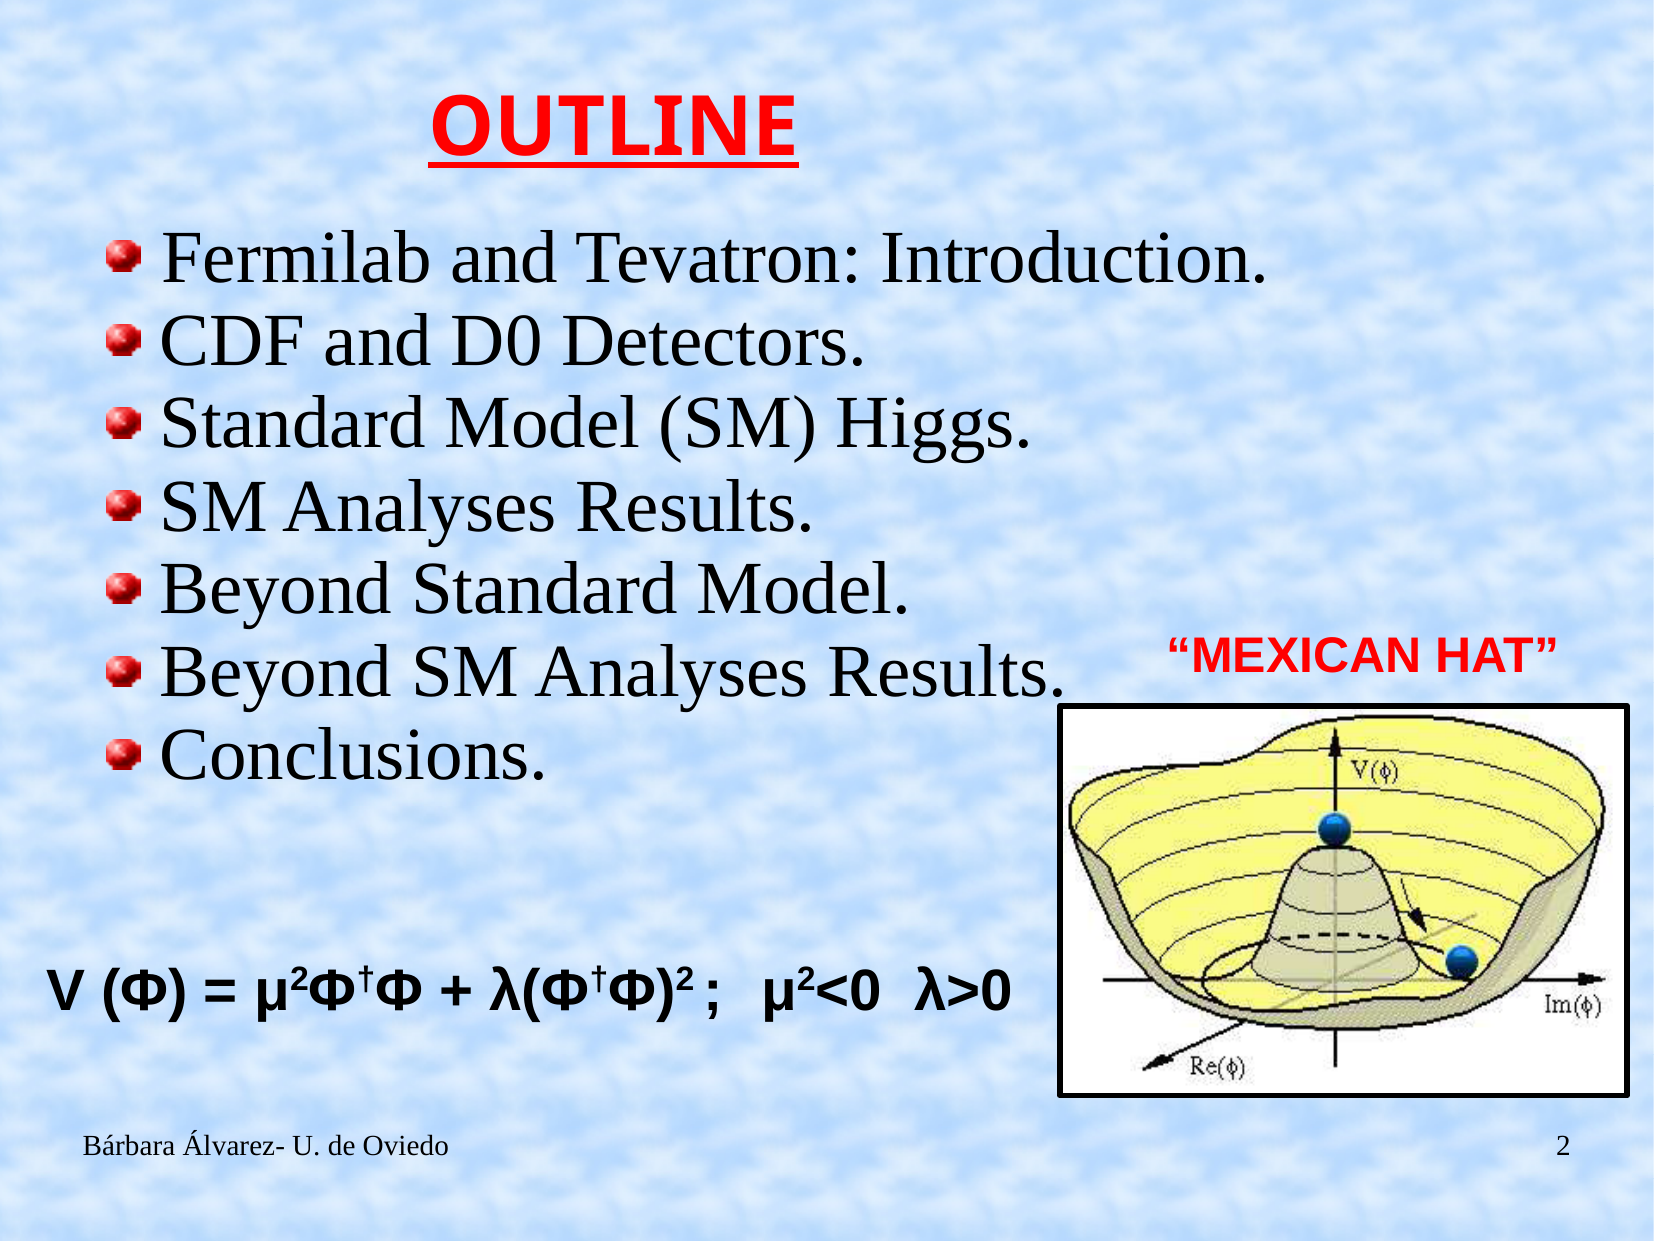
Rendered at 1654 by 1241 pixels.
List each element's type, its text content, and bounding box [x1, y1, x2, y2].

text_box Fermilab and Tevatron: Introduction. CDF and D0 Detectors. Standard Model (SM) Higgs. SM Analyses Results. Beyond Standard Model. Beyond SM Analyses Results. Conclusions. [92, 206, 1286, 804]
text_box OUTLINE [413, 59, 840, 190]
picture [0, 0, 1654, 1241]
text_box “MEXICAN HAT” [1151, 620, 1575, 692]
text_box V (Φ) = μ2Φ†Φ + λ(Φ†Φ)2 ; μ2<0 λ>0 [31, 950, 1029, 1034]
